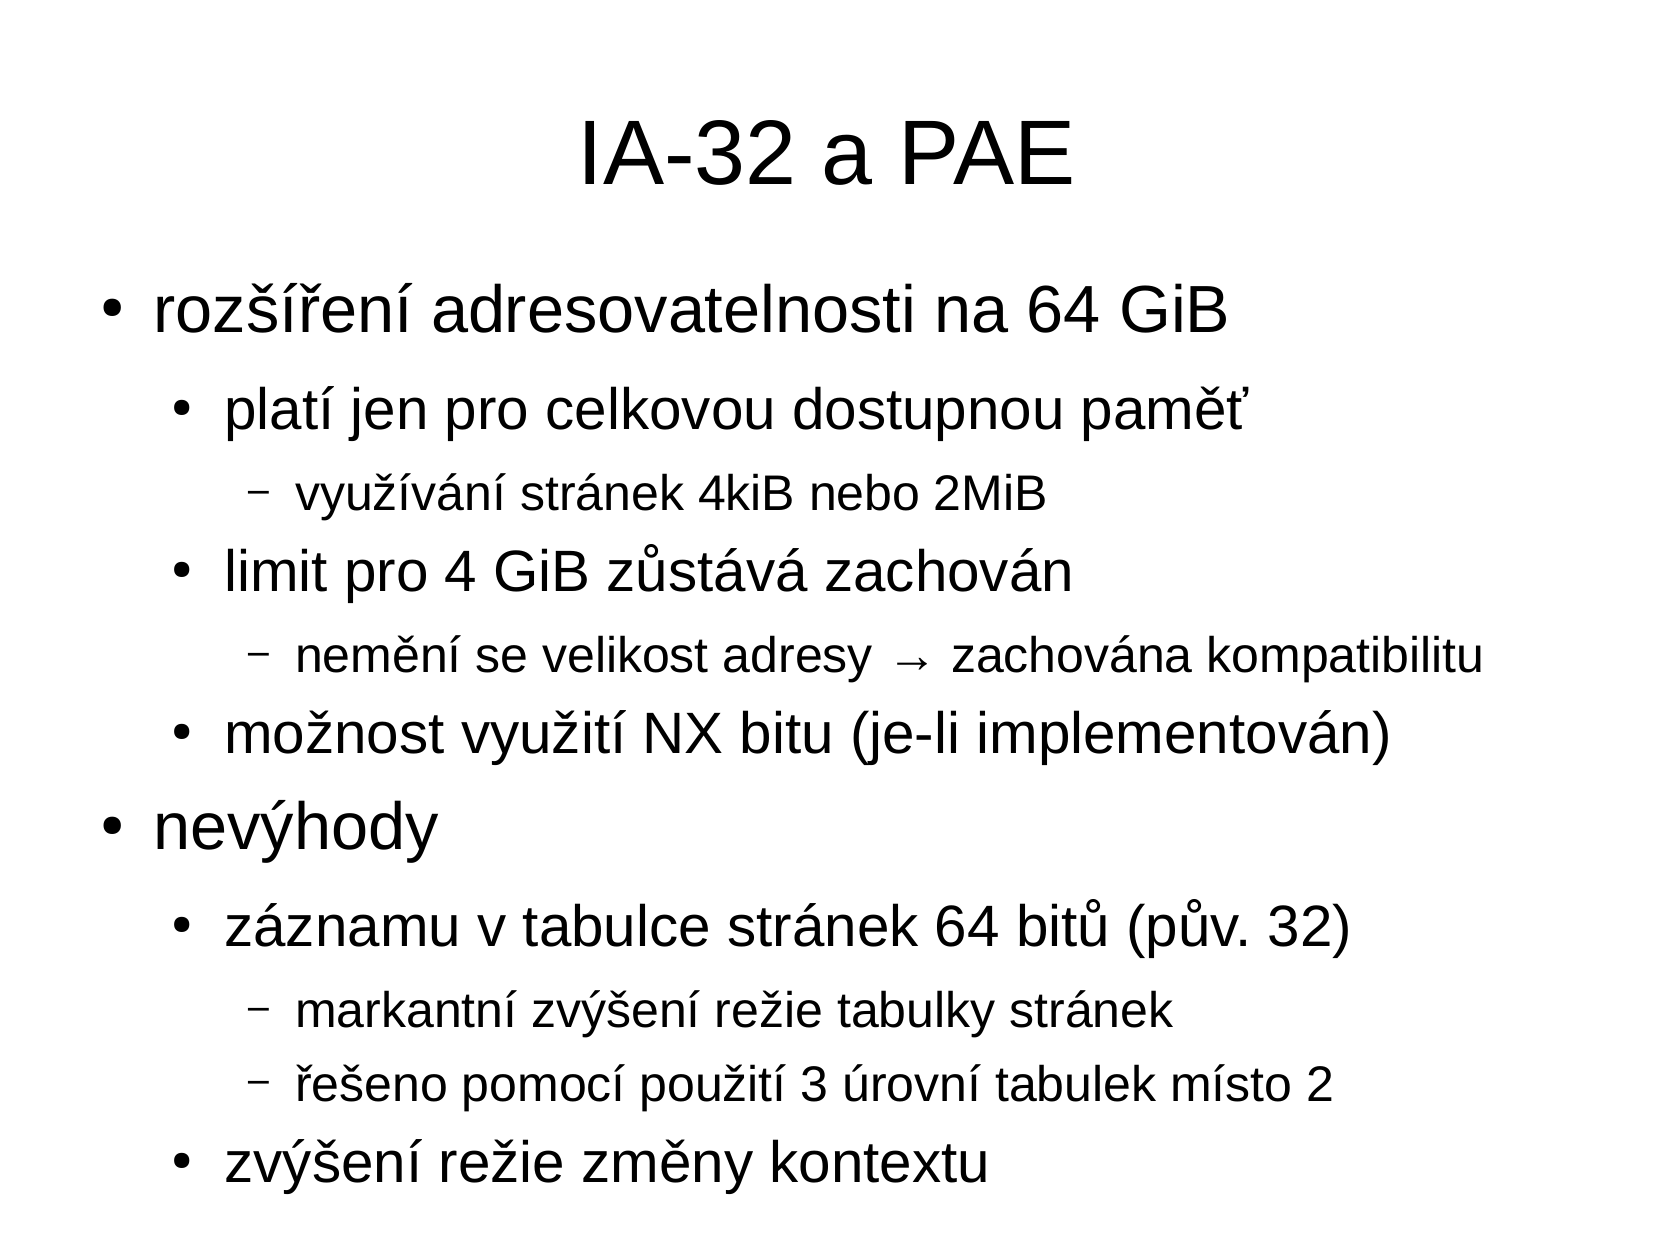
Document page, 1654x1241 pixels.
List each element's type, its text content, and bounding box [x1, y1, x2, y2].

title IA-32 a PAE [82, 56, 1571, 250]
list rozšíření adresovatelnosti na 64 GiB platí jen pro celkovou dostupnou paměť využívání stránek 4kiB nebo 2MiB limit pro 4 GiB zůstává zachován nemění se velikost adresy → zachována kompatibilitu možnost využití NX bitu (je-li implementován) nevýhody záznamu v tabulce stránek 64 bitů (pův. 32) markantní zvýšení režie tabulky stránek řešeno pomocí použití 3 úrovní tabulek místo 2 zvýšení režie změny kontextu [82, 272, 1571, 1195]
